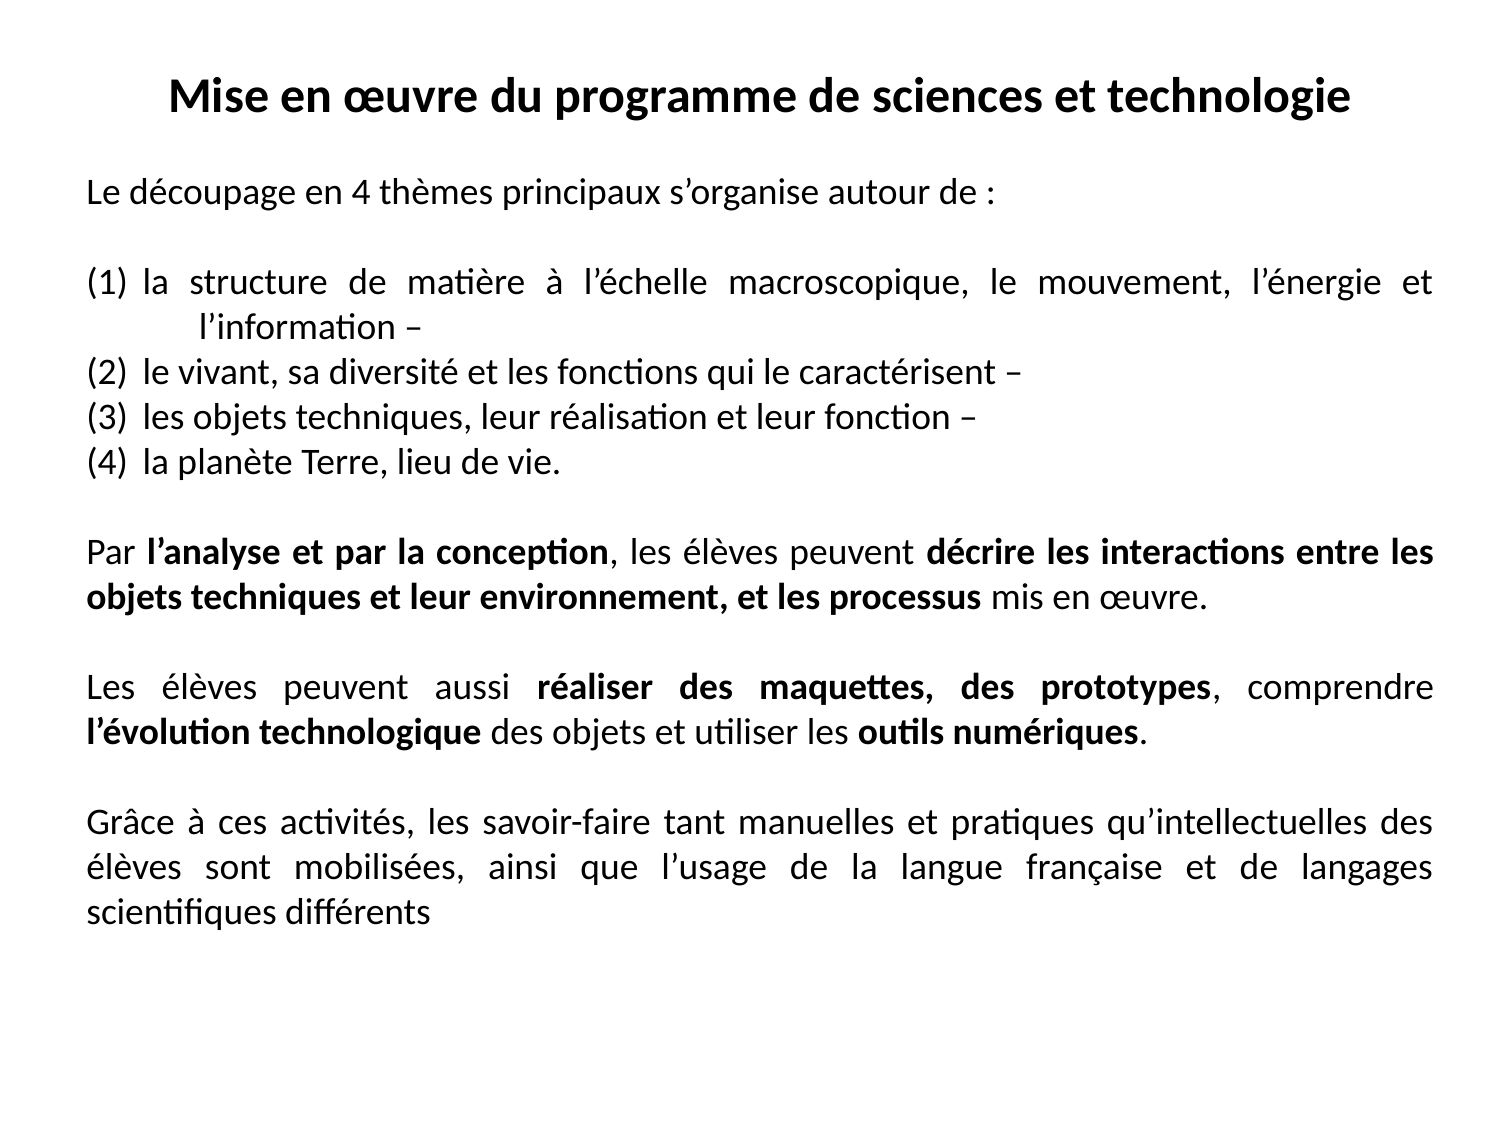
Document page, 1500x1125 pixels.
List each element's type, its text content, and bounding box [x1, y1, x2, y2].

text_box Mise en œuvre du programme de sciences et technologie Le découpage en 4 thèmes principaux s’organise autour de : la structure de matière à l’échelle macroscopique, le mouvement, l’énergie et l’information – le vivant, sa diversité et les fonctions qui le caractérisent – les objets techniques, leur réalisation et leur fonction – la planète Terre, lieu de vie. Par l’analyse et par la conception, les élèves peuvent décrire les interactions entre les objets techniques et leur environnement, et les processus mis en œuvre. Les élèves peuvent aussi réaliser des maquettes, des prototypes, comprendre l’évolution technologique des objets et utiliser les outils numériques. Grâce à ces activités, les savoir-faire tant manuelles et pratiques qu’intellectuelles des élèves sont mobilisées, ainsi que l’usage de la langue française et de langages scientifiques différents [71, 55, 1450, 940]
